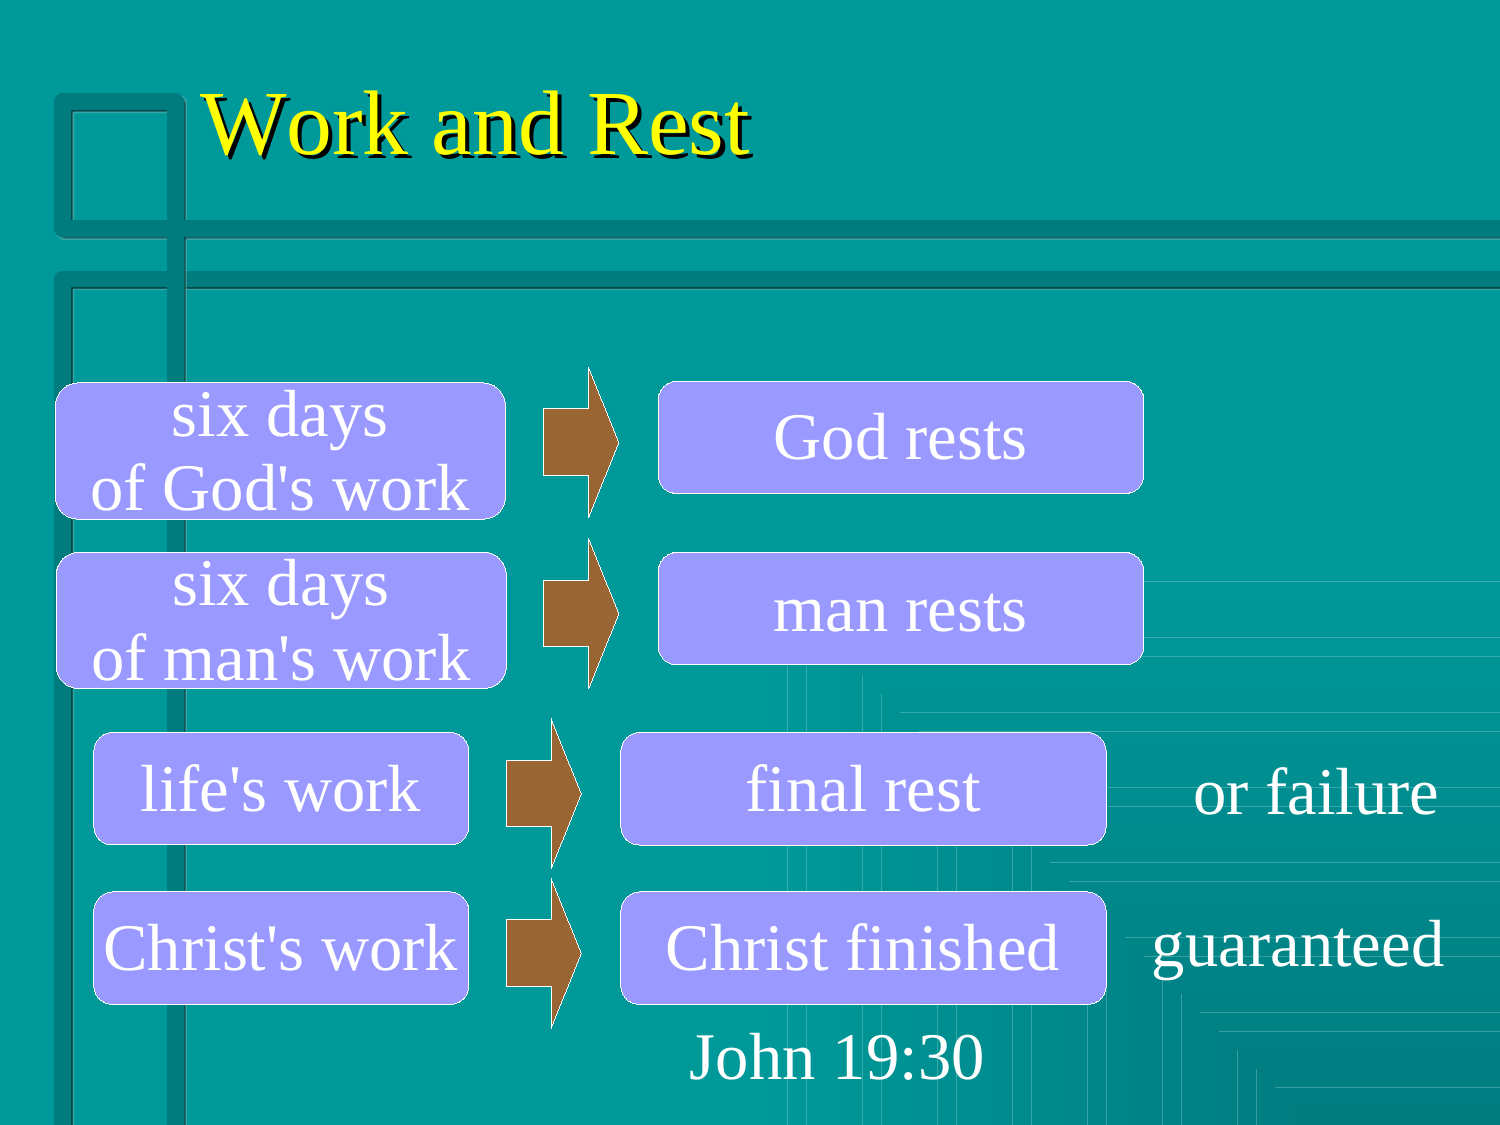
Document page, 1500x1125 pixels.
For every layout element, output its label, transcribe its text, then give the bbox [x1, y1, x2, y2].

text_box [543, 538, 619, 689]
text_box [506, 878, 582, 1029]
text_box or failure [1178, 747, 1479, 837]
text_box final rest [620, 732, 1107, 846]
text_box six days of God's work [55, 382, 506, 520]
text_box God rests [658, 381, 1144, 494]
text_box six days of man's work [56, 552, 507, 689]
text_box [543, 367, 619, 518]
text_box man rests [658, 552, 1144, 665]
title Work and Rest [187, 56, 1463, 244]
text_box Christ finished [620, 891, 1107, 1005]
text_box guaranteed [1136, 900, 1491, 989]
text_box life's work [93, 732, 469, 845]
text_box Christ's work [93, 891, 469, 1005]
text_box John 19:30 [675, 1012, 1051, 1102]
text_box [506, 718, 582, 869]
